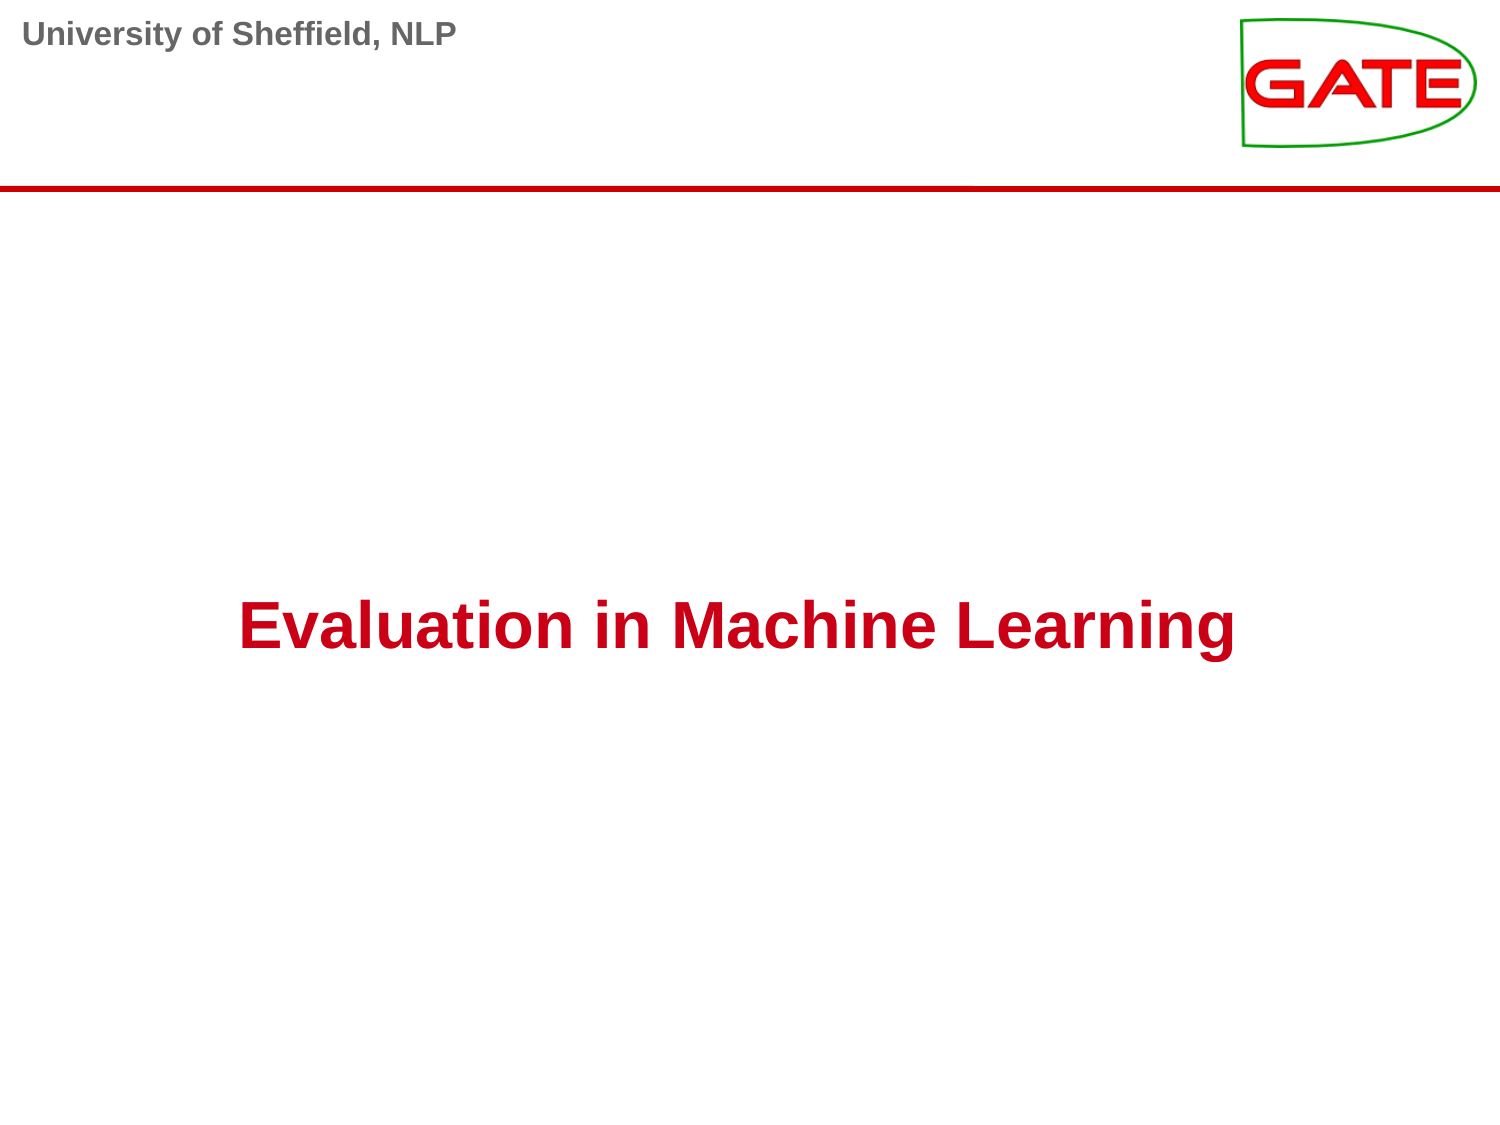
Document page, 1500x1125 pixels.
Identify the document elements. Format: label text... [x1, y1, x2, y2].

subtitle Evaluation in Machine Learning [59, 250, 1418, 1002]
picture [1240, 18, 1477, 148]
